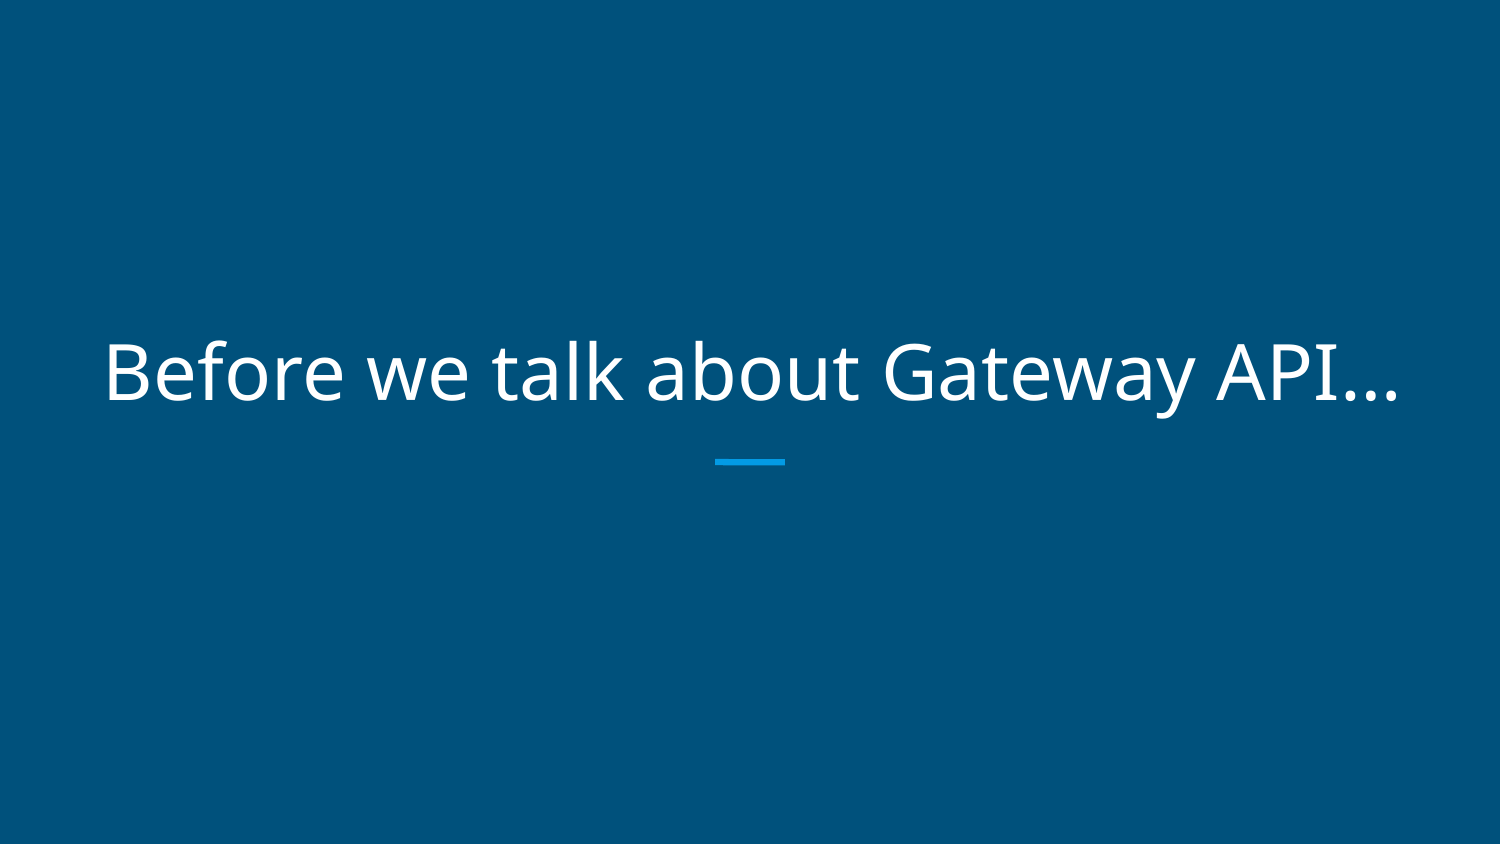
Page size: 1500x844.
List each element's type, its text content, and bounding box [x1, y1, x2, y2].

title Before we talk about Gateway API… [78, 289, 1428, 439]
